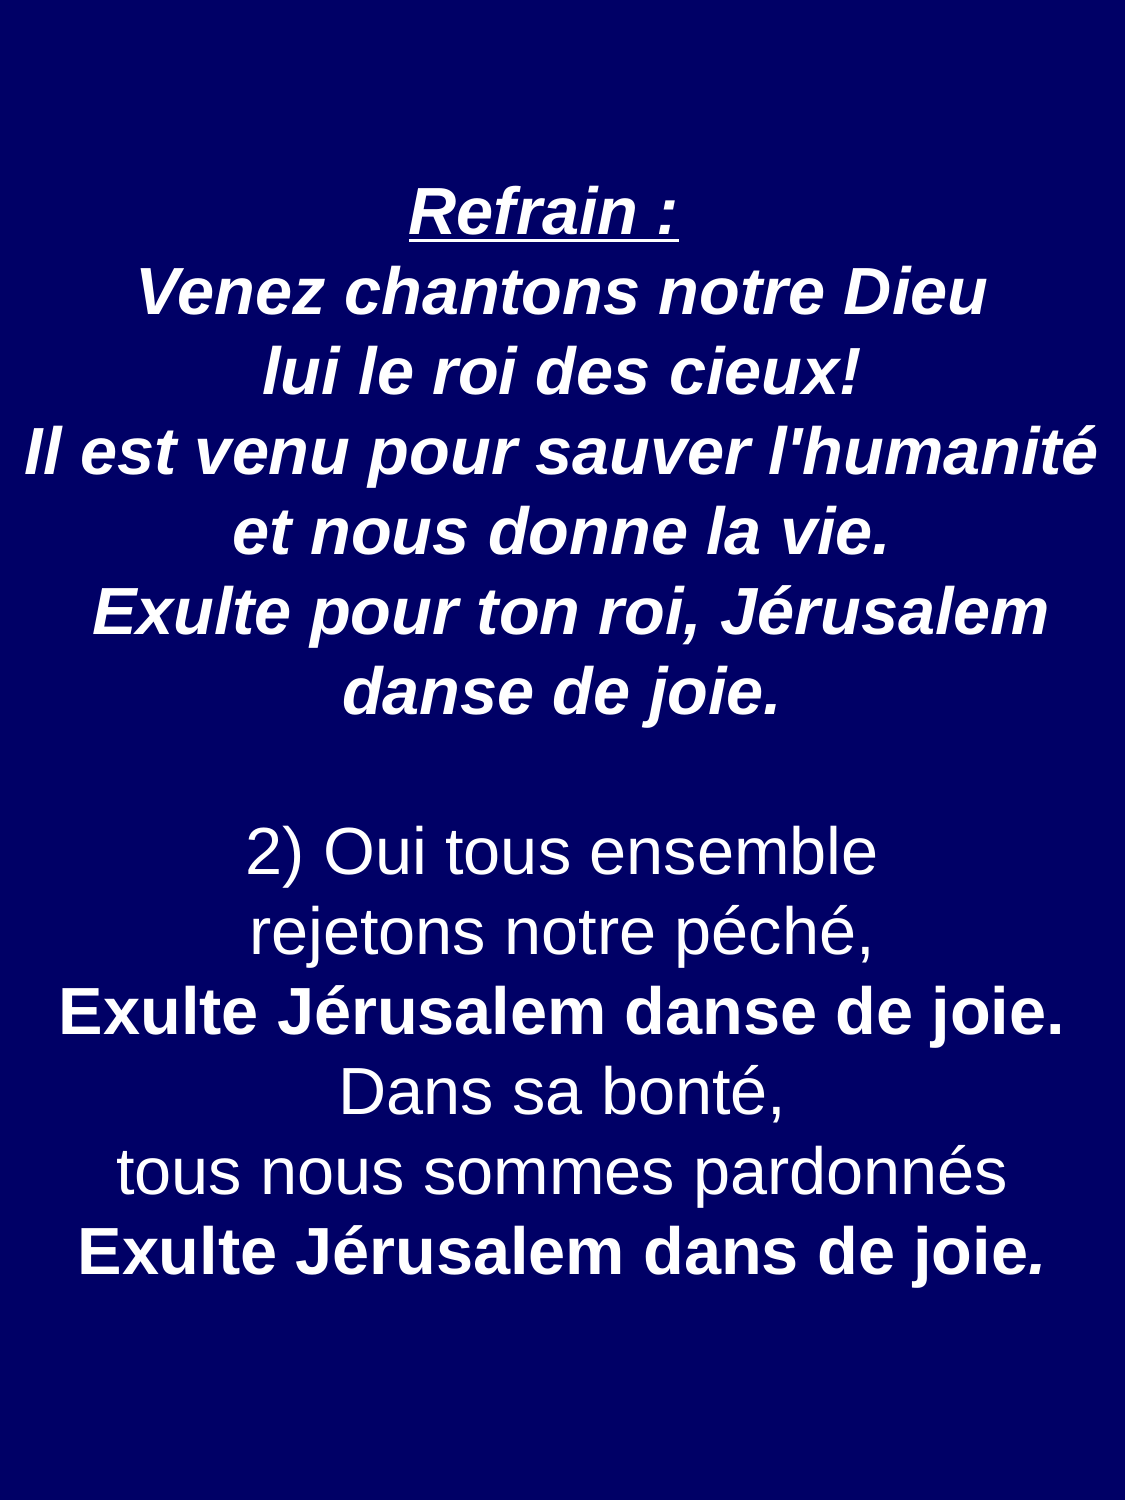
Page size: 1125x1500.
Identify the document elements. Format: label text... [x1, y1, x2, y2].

text_box Refrain : Venez chantons notre Dieu lui le roi des cieux! Il est venu pour sauver l'humanité et nous donne la vie. Exulte pour ton roi, Jérusalem danse de joie. 2) Oui tous ensemble rejetons notre péché, Exulte Jérusalem danse de joie. Dans sa bonté, tous nous sommes pardonnés Exulte Jérusalem dans de joie. [0, 35, 1125, 1330]
